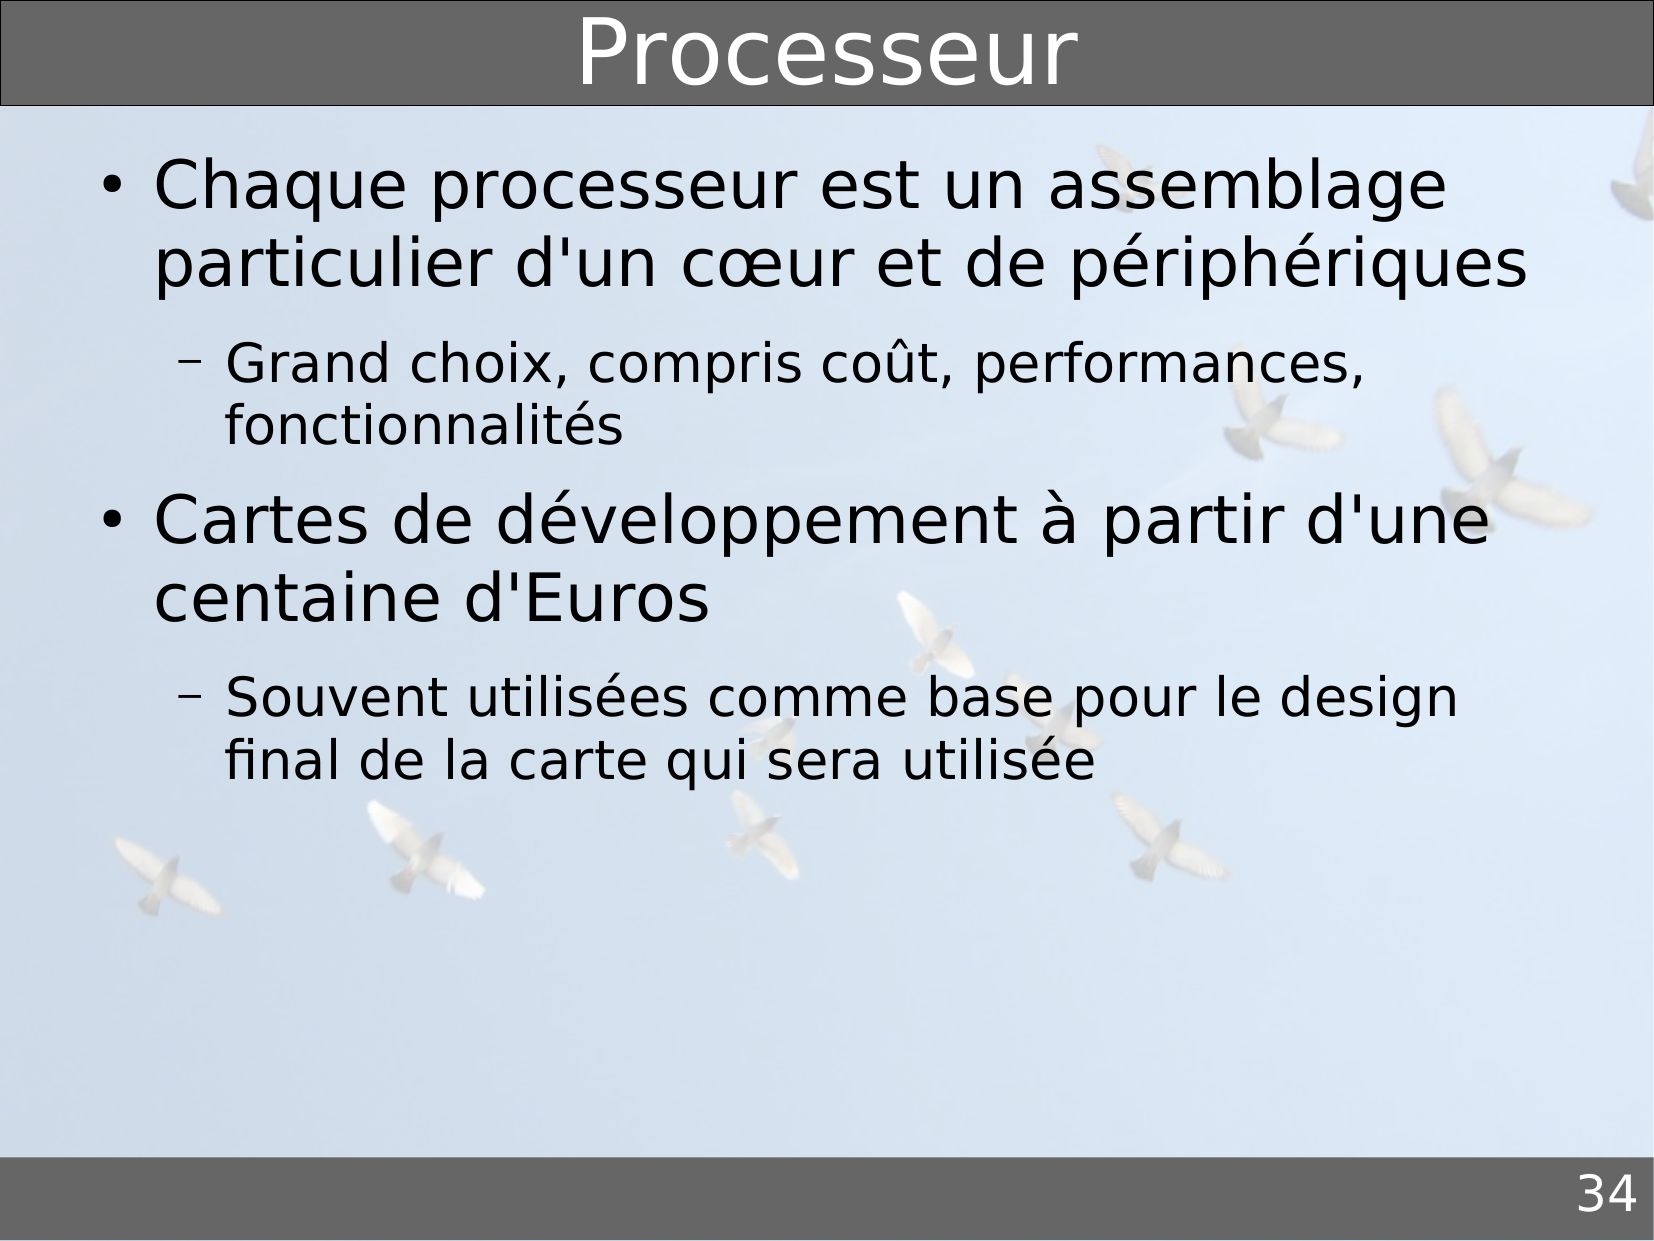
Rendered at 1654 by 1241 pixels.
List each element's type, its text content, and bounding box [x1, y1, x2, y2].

list Chaque processeur est un assemblage particulier d'un cœur et de périphériques Grand choix, compris coût, performances, fonctionnalités Cartes de développement à partir d'une centaine d'Euros Souvent utilisées comme base pour le design final de la carte qui sera utilisée [82, 146, 1571, 1094]
title Processeur [0, 0, 1654, 107]
